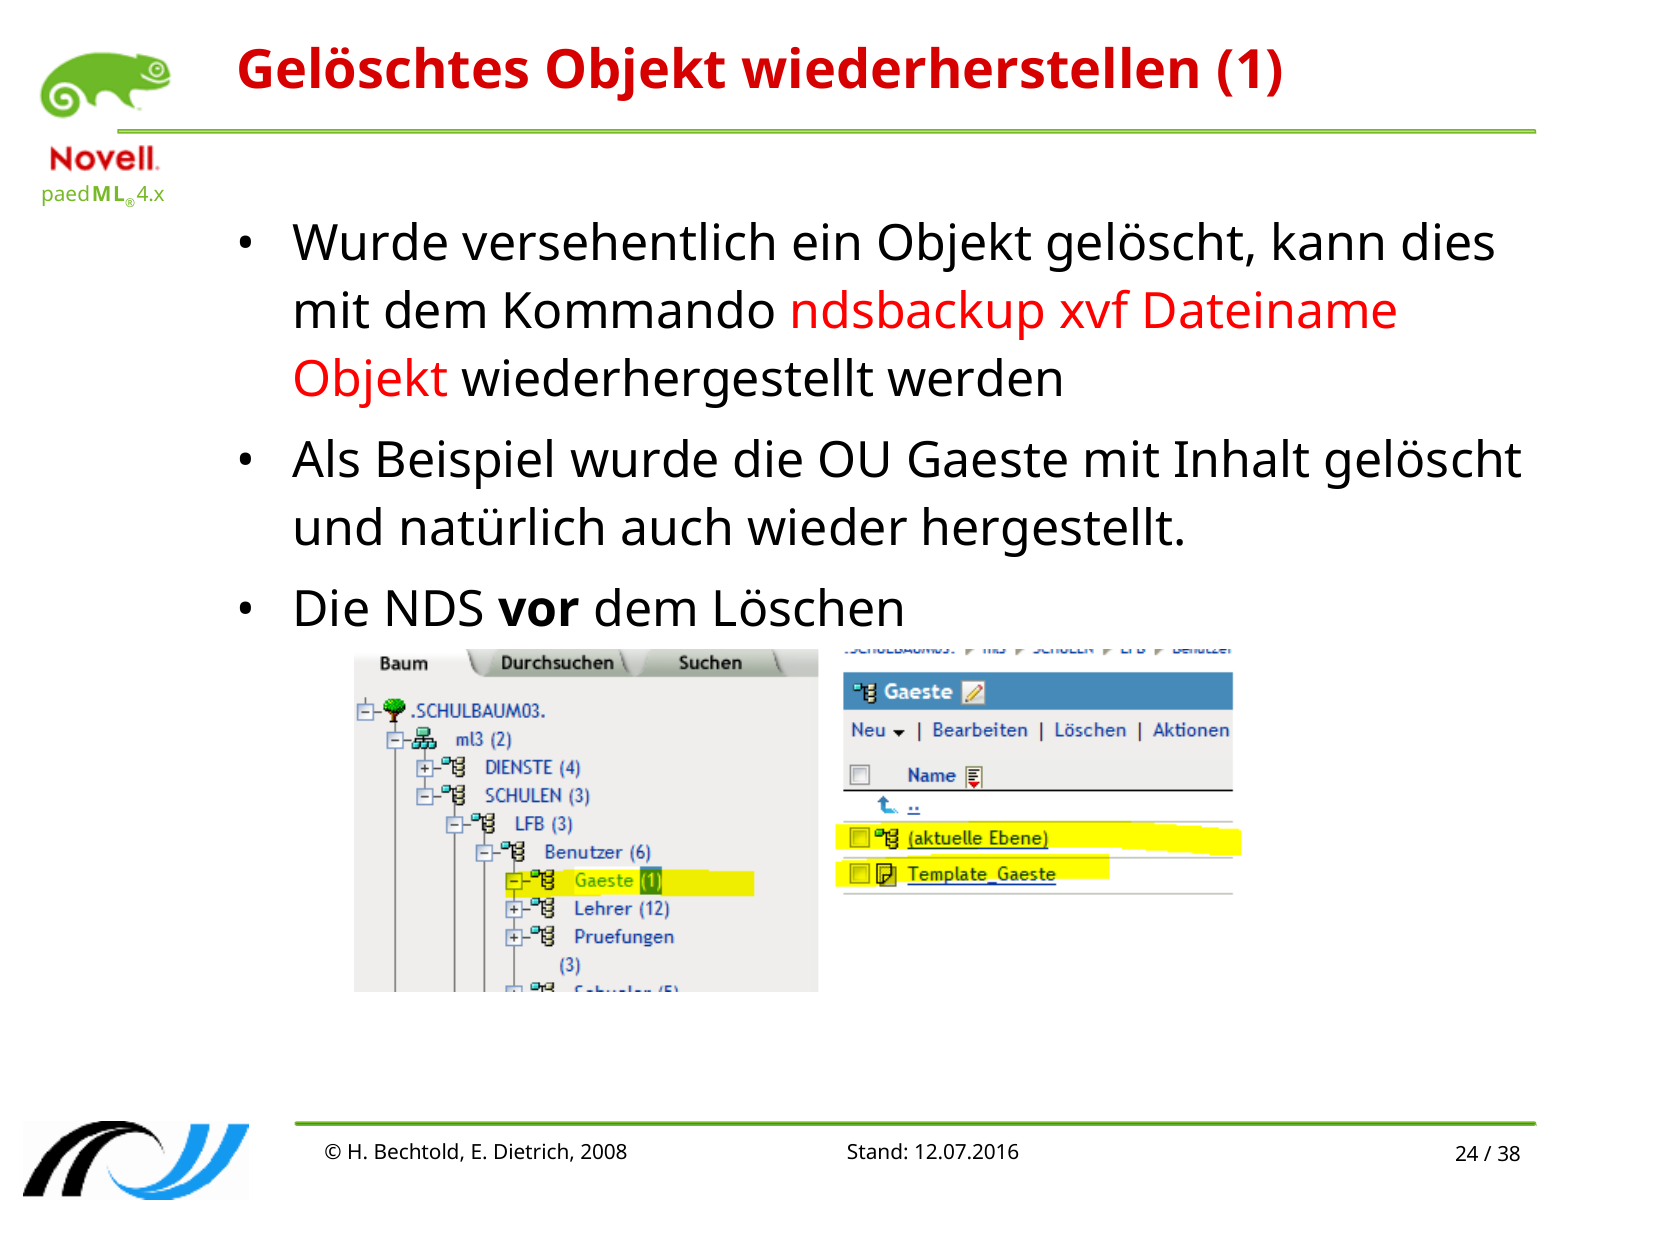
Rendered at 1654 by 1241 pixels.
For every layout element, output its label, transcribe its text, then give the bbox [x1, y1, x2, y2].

picture [26, 35, 184, 193]
title Gelöschtes Objekt wiederherstellen (1) [236, 17, 1536, 119]
picture [354, 649, 1241, 992]
list Wurde versehentlich ein Objekt gelöscht, kann dies mit dem Kommando ndsbackup xvf Dateiname Objekt wiederhergestellt werden Als Beispiel wurde die OU Gaeste mit Inhalt gelöscht und natürlich auch wieder hergestellt. Die NDS vor dem Löschen [236, 206, 1565, 1063]
picture [23, 1121, 249, 1200]
